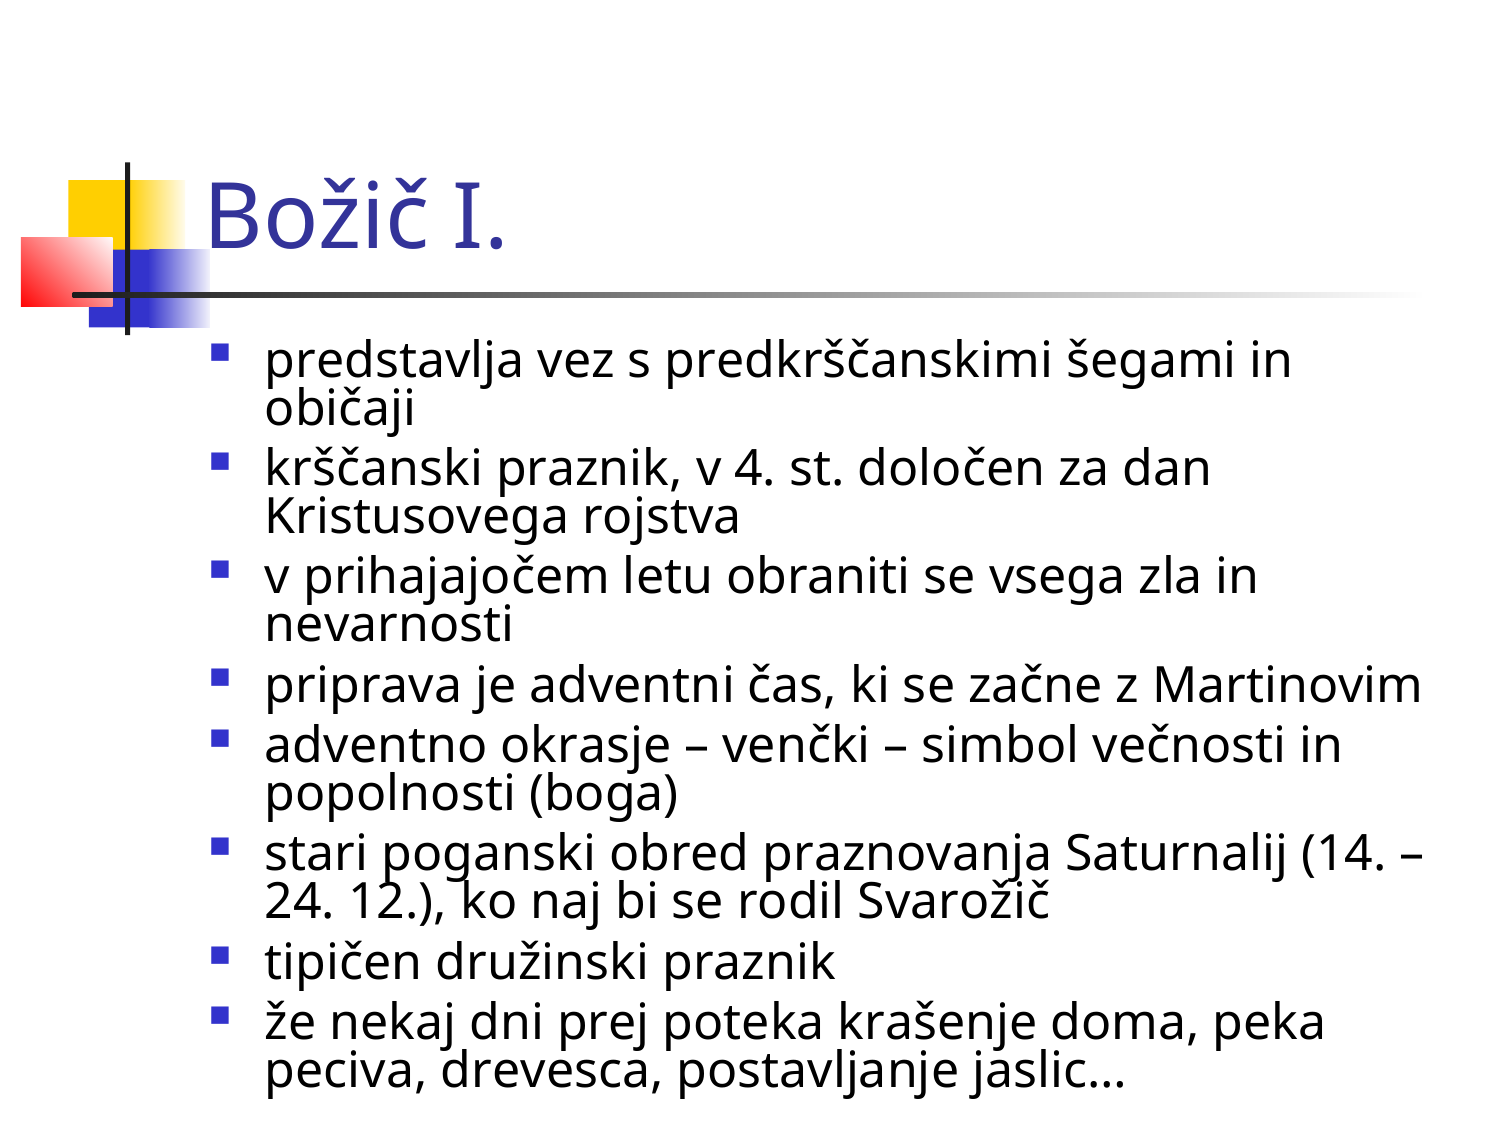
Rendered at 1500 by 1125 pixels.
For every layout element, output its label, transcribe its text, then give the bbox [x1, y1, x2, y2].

title Božič I. [188, 35, 1468, 276]
list predstavlja vez s predkrščanskimi šegami in običaji krščanski praznik, v 4. st. določen za dan Kristusovega rojstva v prihajajočem letu obraniti se vsega zla in nevarnosti priprava je adventni čas, ki se začne z Martinovim adventno okrasje – venčki – simbol večnosti in popolnosti (boga) stari poganski obred praznovanja Saturnalij (14. – 24. 12.), ko naj bi se rodil Svarožič tipičen družinski praznik že nekaj dni prej poteka krašenje doma, peka peciva, drevesca, postavljanje jaslic… [193, 331, 1469, 1007]
